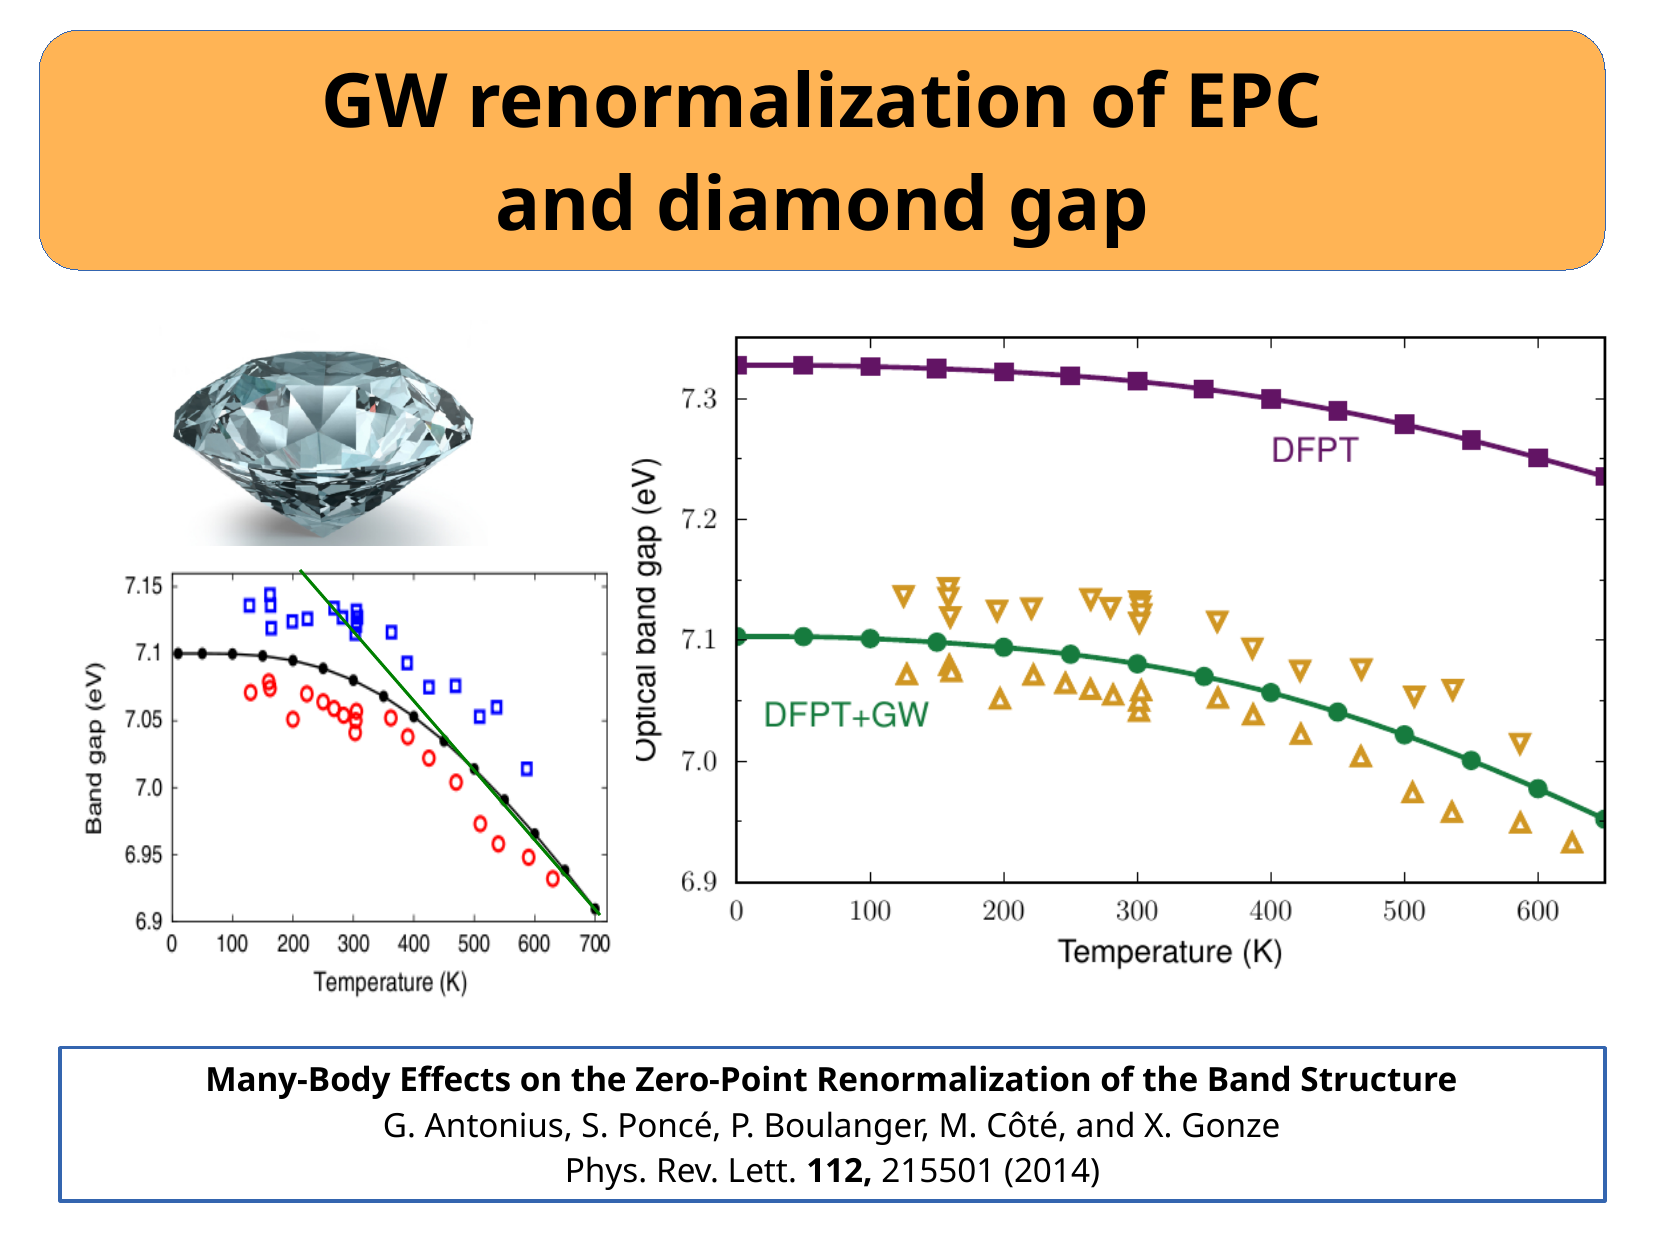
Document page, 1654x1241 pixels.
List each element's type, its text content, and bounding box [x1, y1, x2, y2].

text_box GW renormalization of EPC and diamond gap [39, 30, 1606, 271]
text_box Many-Body Effects on the Zero-Point Renormalization of the Band Structure G. Antonius, S. Poncé, P. Boulanger, M. Côté, and X. Gonze Phys. Rev. Lett. 112, 215501 (2014) [60, 1047, 1606, 1197]
picture [45, 290, 1654, 1006]
